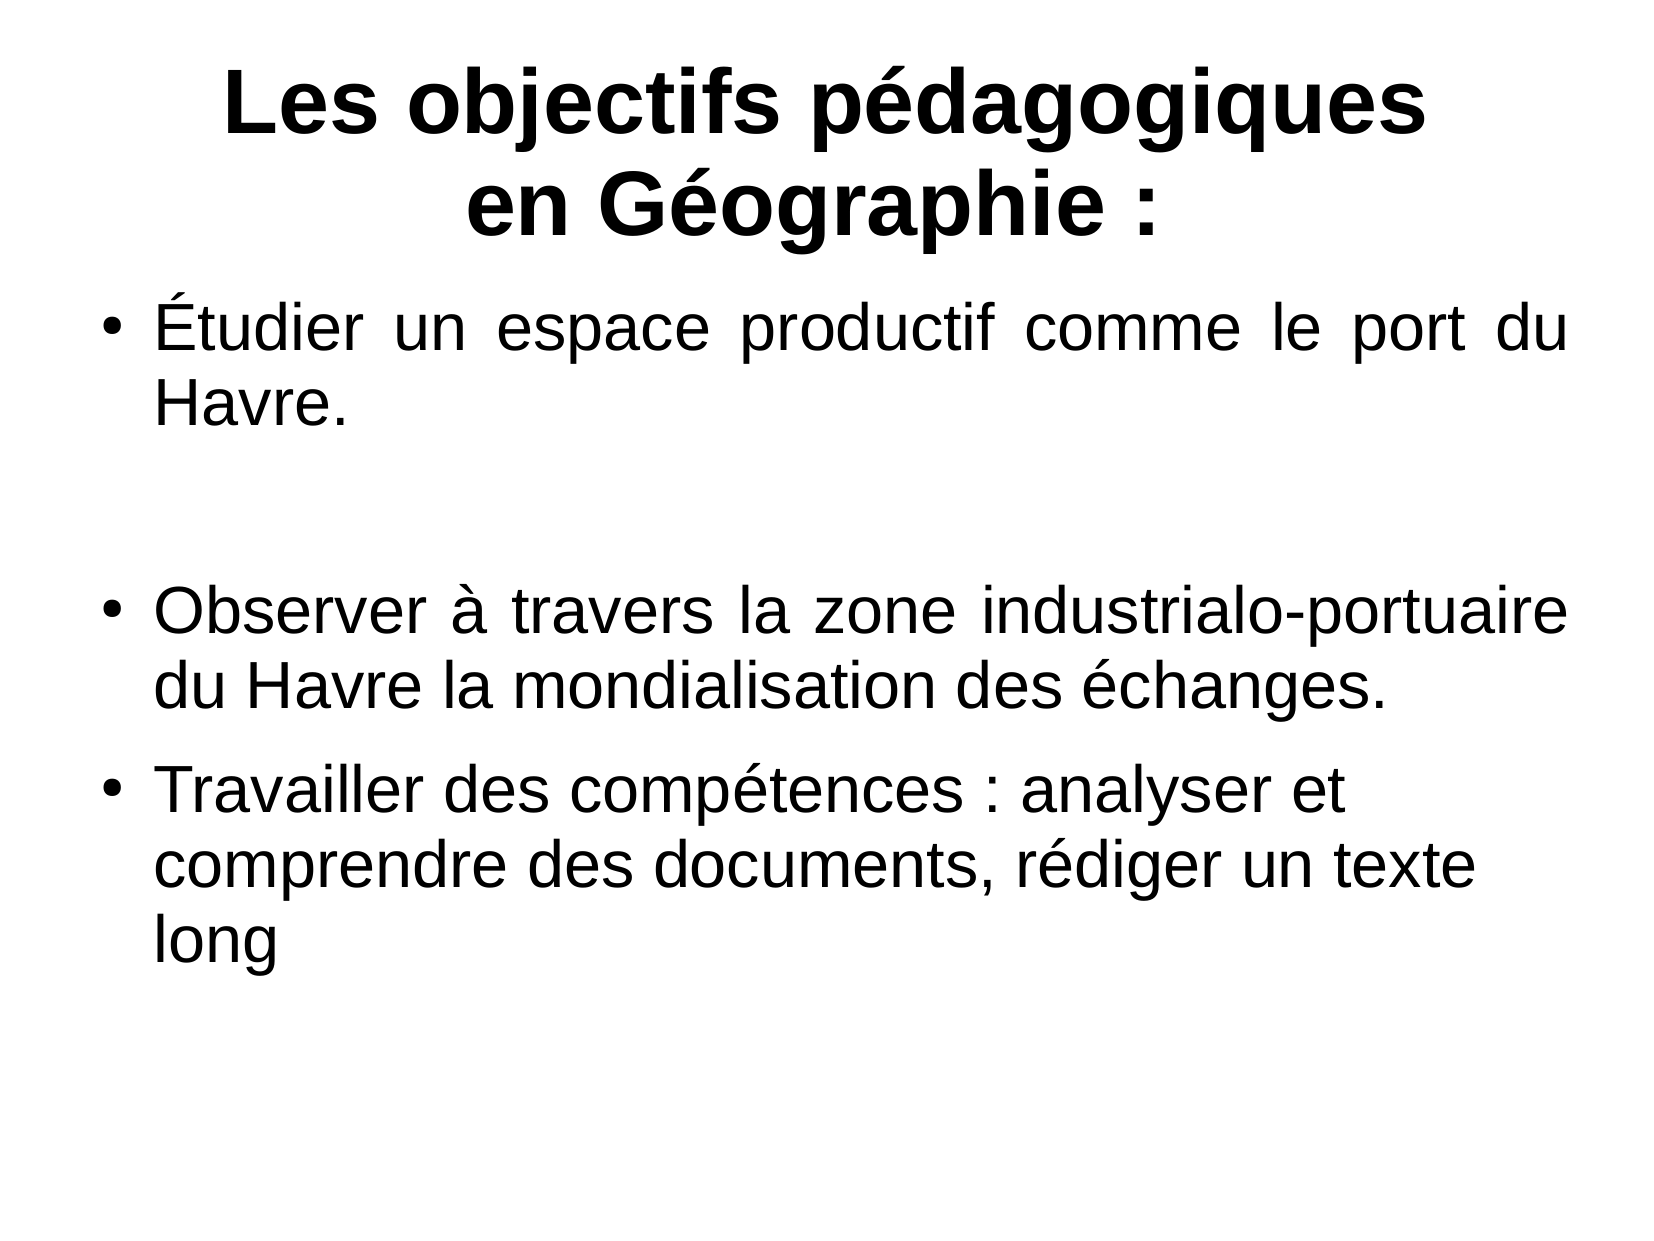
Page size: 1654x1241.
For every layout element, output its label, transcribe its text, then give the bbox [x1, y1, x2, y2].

title Les objectifs pédagogiques en Géographie : [82, 49, 1571, 257]
list Étudier un espace productif comme le port du Havre. Observer à travers la zone industrialo-portuaire du Havre la mondialisation des échanges. Travailler des compétences : analyser et comprendre des documents, rédiger un texte long [82, 290, 1571, 1010]
